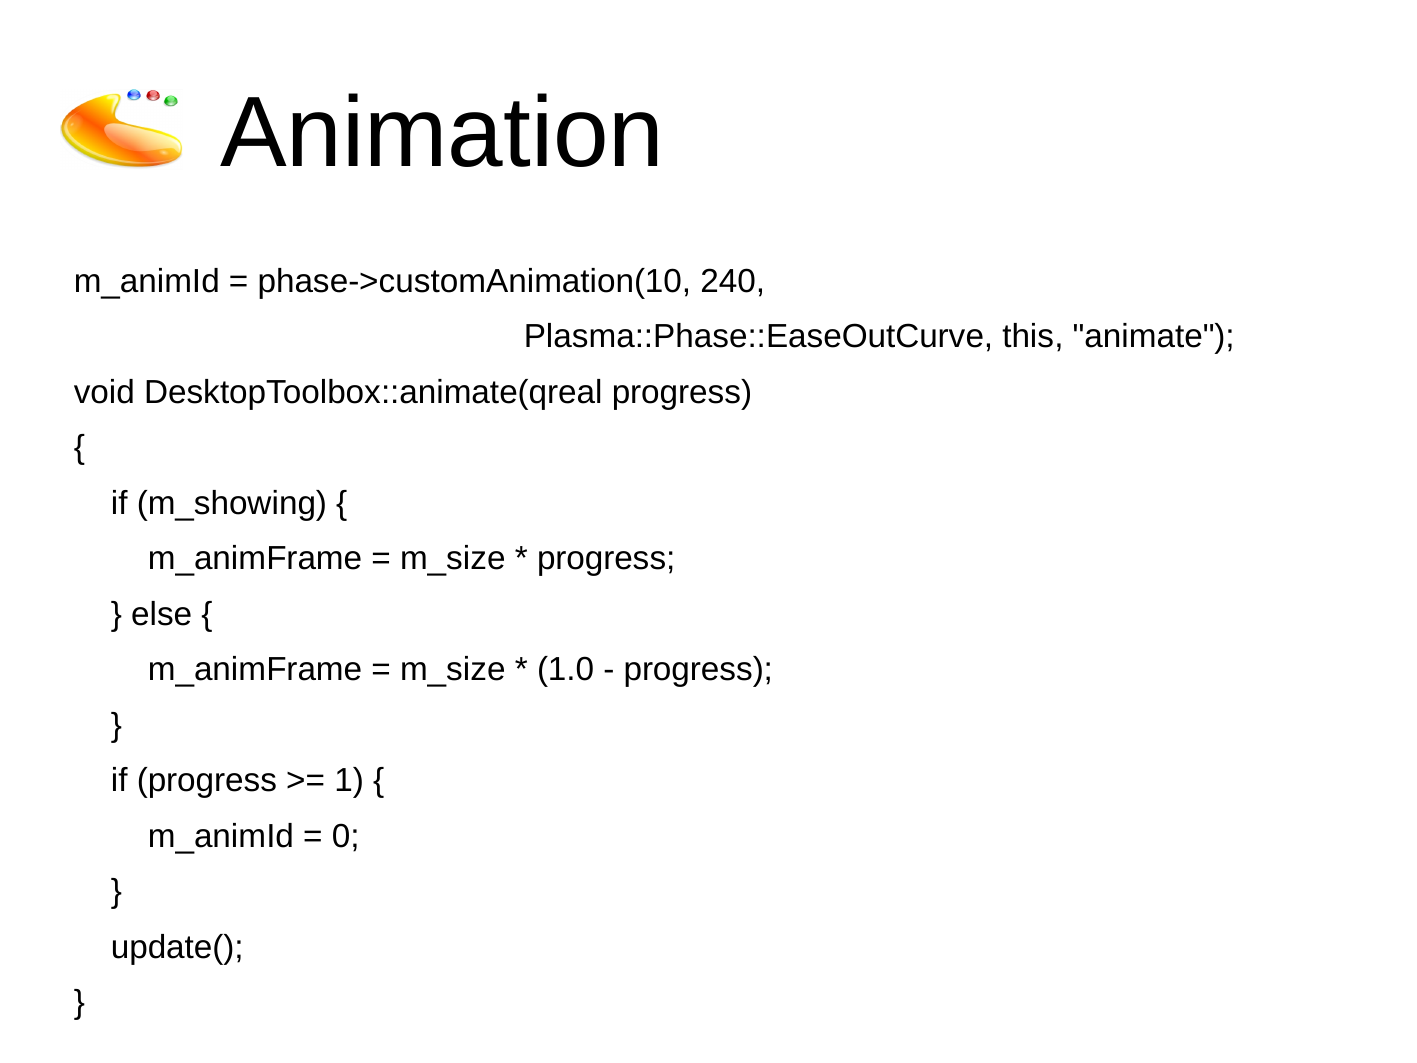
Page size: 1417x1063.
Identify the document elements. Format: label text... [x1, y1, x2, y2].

text_box Animation [205, 68, 1358, 188]
picture [60, 89, 183, 170]
text_box m_animId = phase->customAnimation(10, 240, Plasma::Phase::EaseOutCurve, this, "animate"); void DesktopToolbox::animate(qreal progress) { if (m_showing) { m_animFrame = m_size * progress; } else { m_animFrame = m_size * (1.0 - progress); } if (progress >= 1) { m_animId = 0; } update(); } [59, 236, 1417, 1063]
